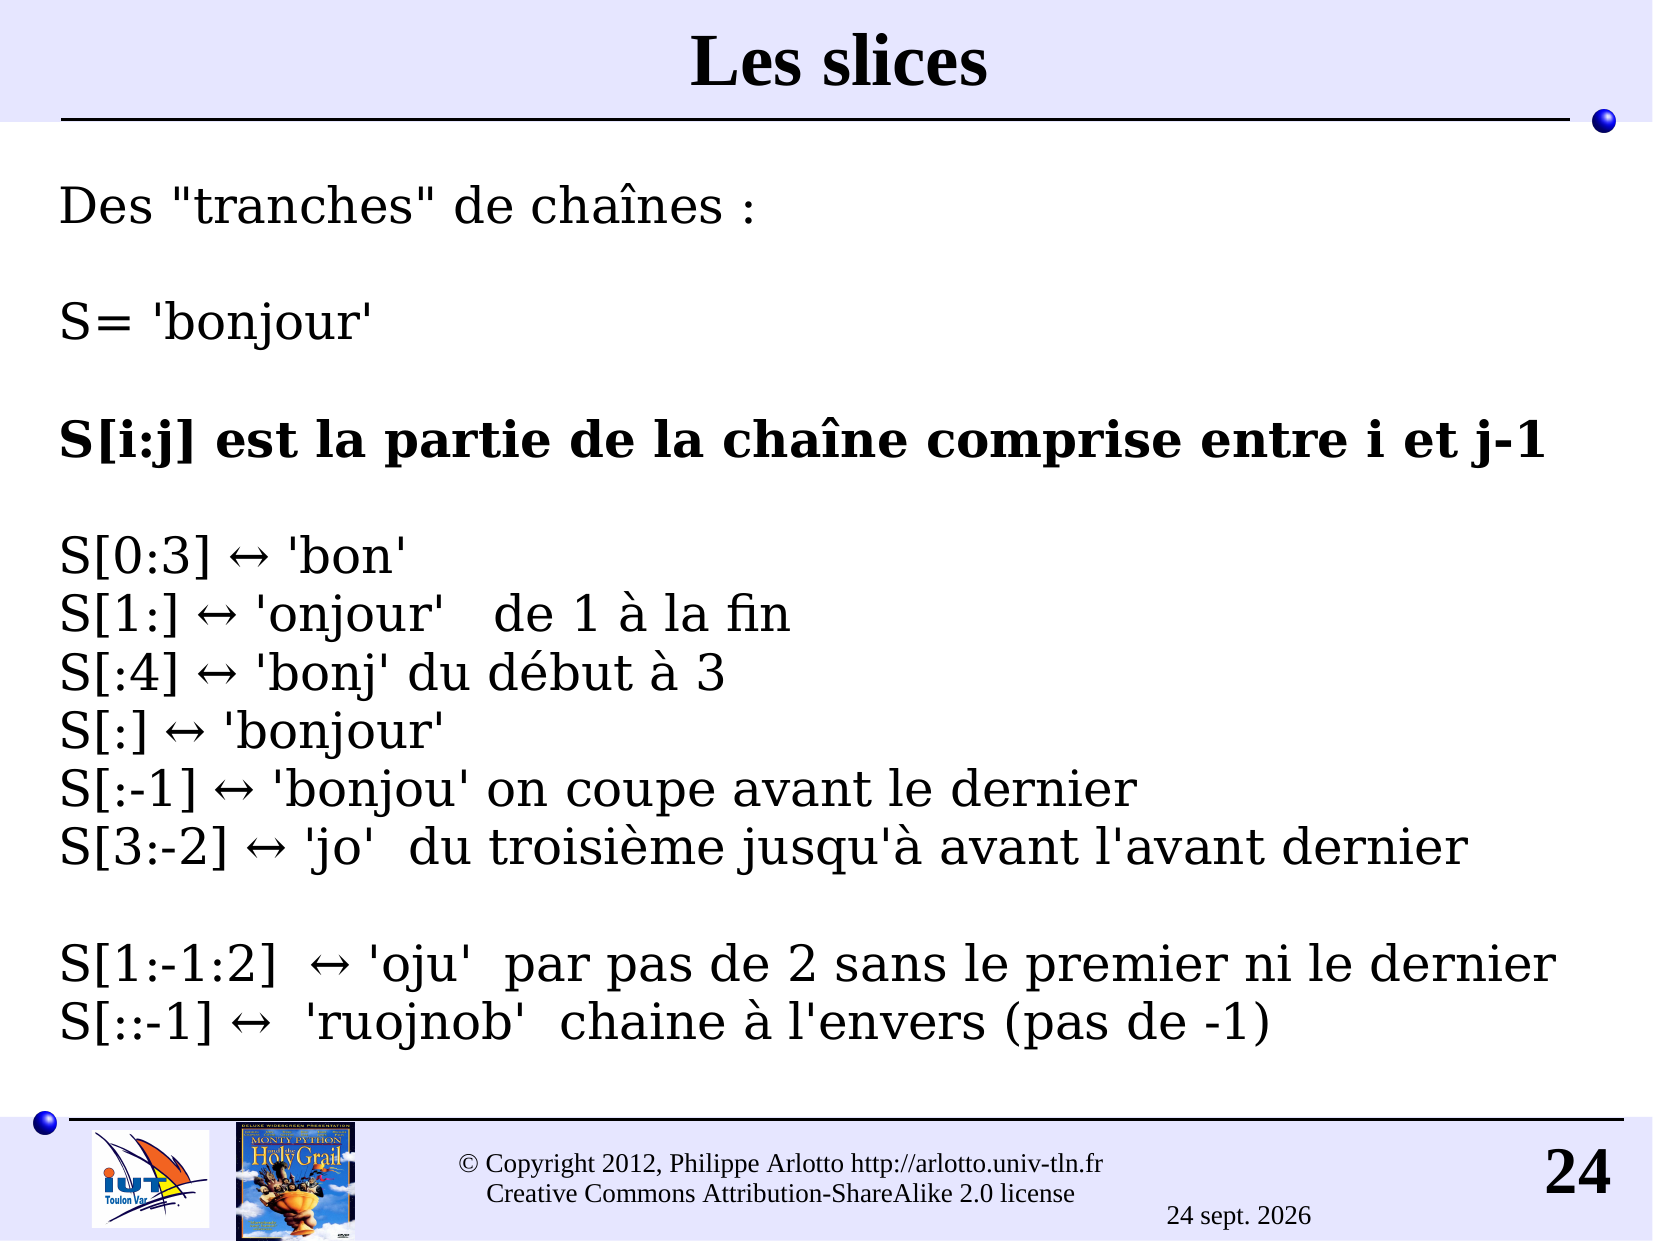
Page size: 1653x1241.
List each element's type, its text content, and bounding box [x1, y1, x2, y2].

picture [236, 1122, 355, 1241]
text_box Des "tranches" de chaînes : S= 'bonjour' S[i:j] est la partie de la chaîne comprise entre i et j-1 S[0:3] ↔ 'bon' S[1:] ↔ 'onjour' de 1 à la fin S[:4] ↔ 'bonj' du début à 3 S[:] ↔ 'bonjour' S[:-1] ↔ 'bonjou' on coupe avant le dernier S[3:-2] ↔ 'jo' du troisième jusqu'à avant l'avant dernier S[1:-1:2] ↔ 'oju' par pas de 2 sans le premier ni le dernier S[::-1] ↔ 'ruojnob' chaine à l'envers (pas de -1) [59, 177, 1559, 1056]
title Les slices [95, 14, 1585, 107]
